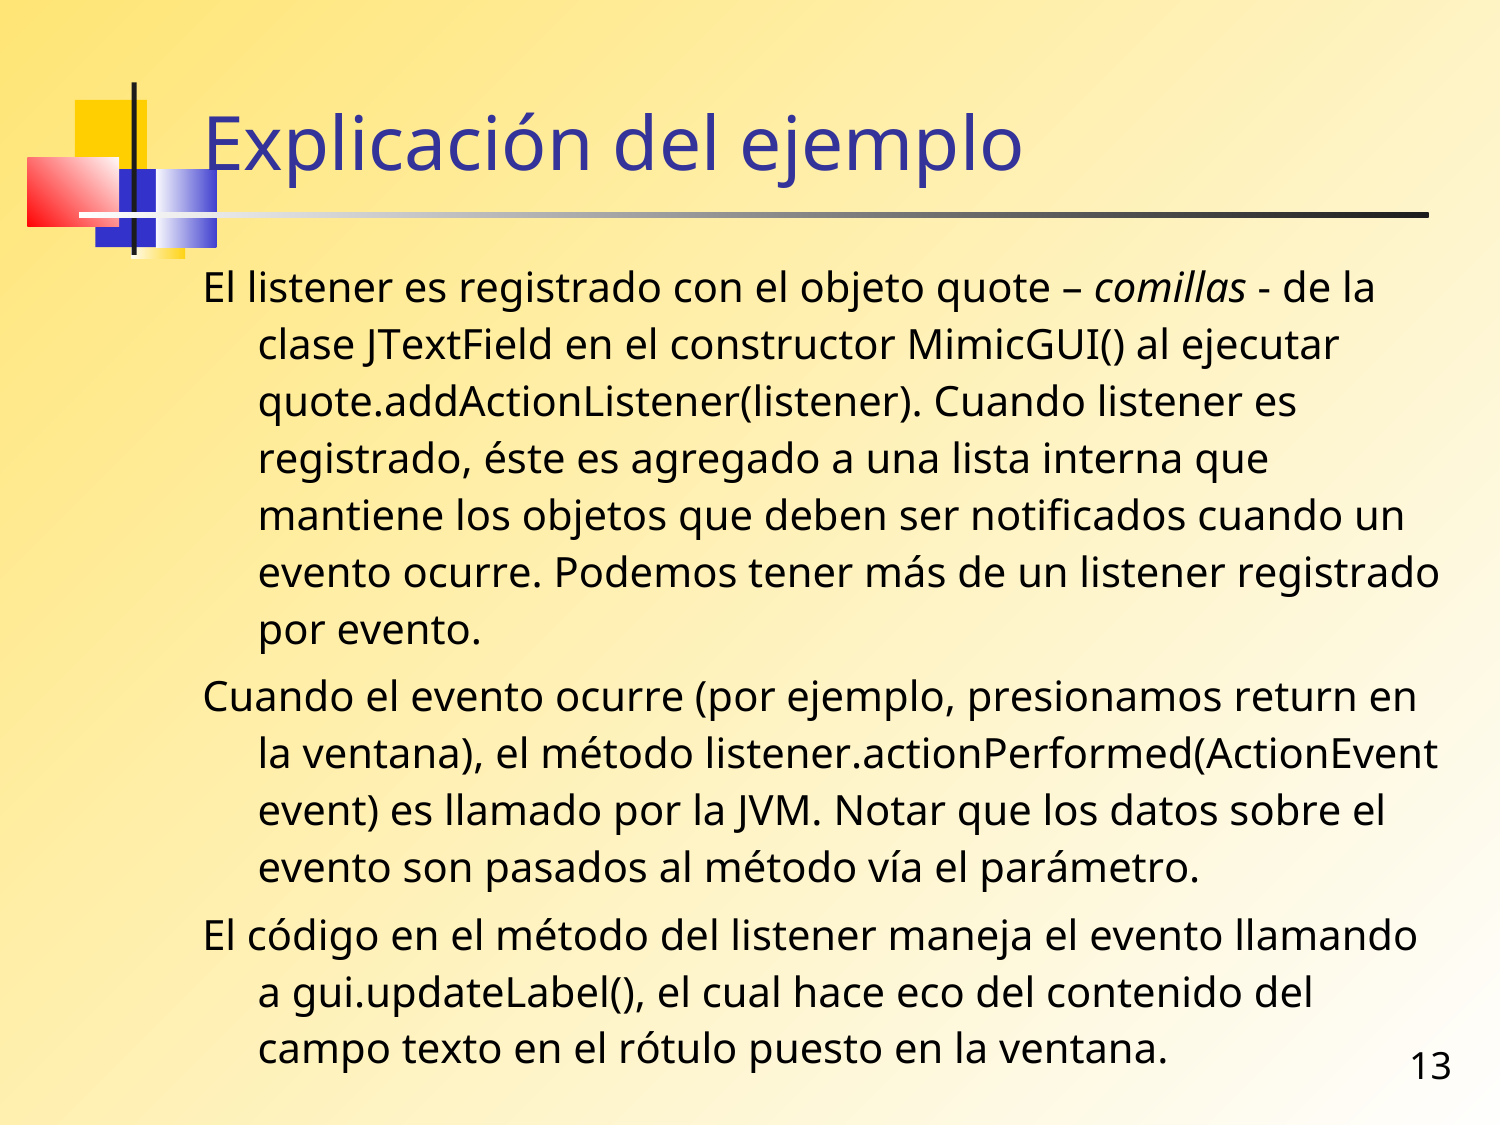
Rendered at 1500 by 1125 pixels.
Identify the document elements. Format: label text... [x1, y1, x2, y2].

title Explicación del ejemplo [187, 37, 1466, 201]
list El listener es registrado con el objeto quote – comillas - de la clase JTextField en el constructor MimicGUI() al ejecutar quote.addActionListener(listener). Cuando listener es registrado, éste es agregado a una lista interna que mantiene los objetos que deben ser notificados cuando un evento ocurre. Podemos tener más de un listener registrado por evento. Cuando el evento ocurre (por ejemplo, presionamos return en la ventana), el método listener.actionPerformed(ActionEvent event) es llamado por la JVM. Notar que los datos sobre el evento son pasados al método vía el parámetro. El código en el método del listener maneja el evento llamando a gui.updateLabel(), el cual hace eco del contenido del campo texto en el rótulo puesto en la ventana. [187, 249, 1463, 1051]
